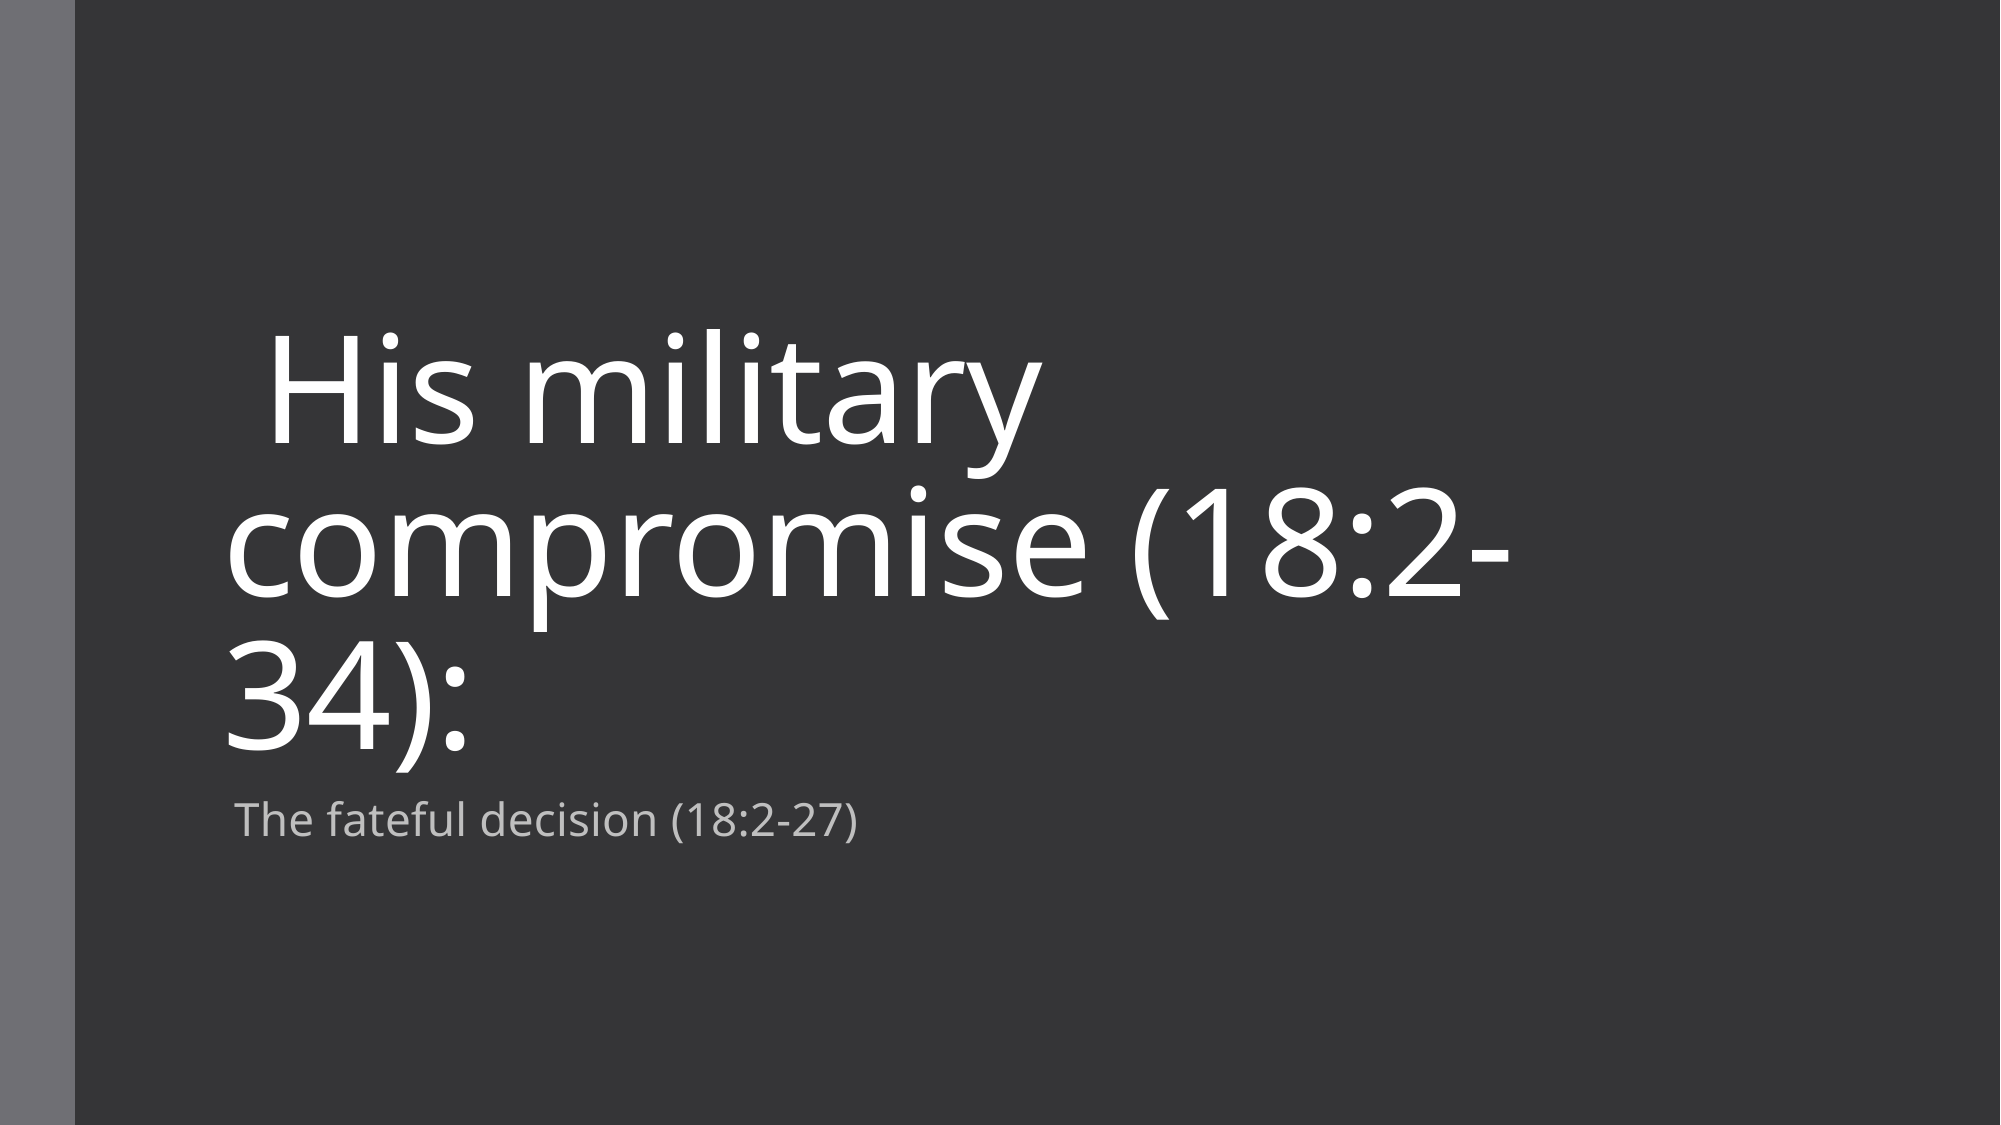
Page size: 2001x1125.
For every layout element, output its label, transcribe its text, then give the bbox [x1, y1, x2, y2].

subtitle The fateful decision (18:2-27) [206, 787, 1752, 1066]
title His military compromise (18:2-34): [206, 124, 1752, 787]
